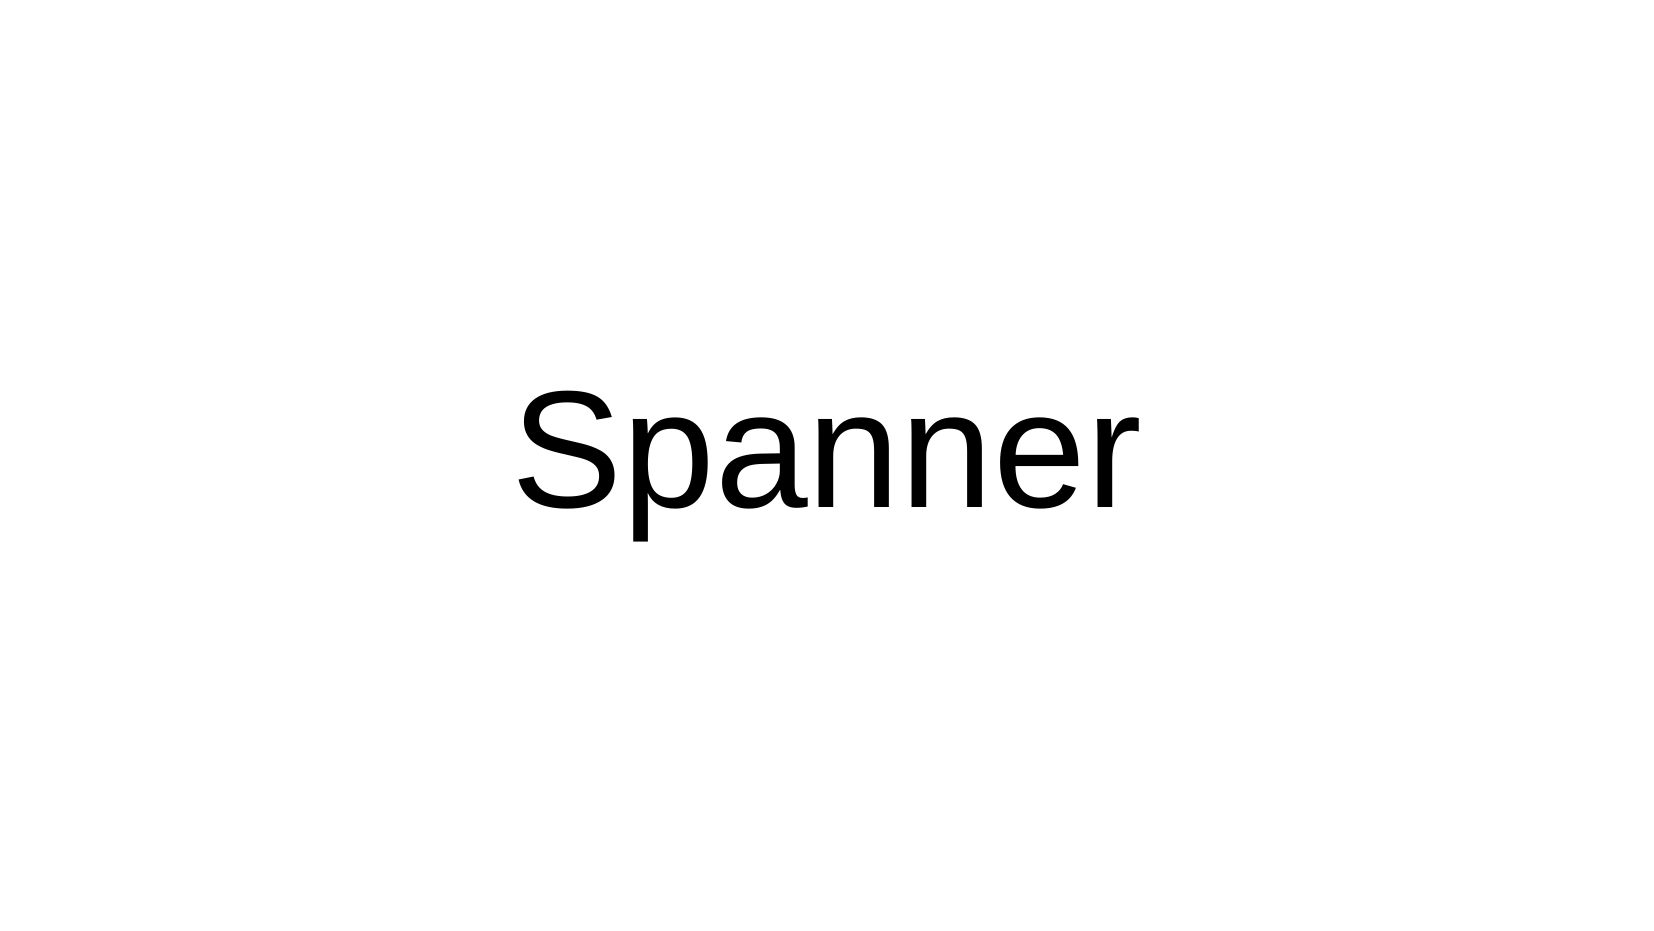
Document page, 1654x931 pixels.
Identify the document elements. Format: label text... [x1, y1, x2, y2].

subtitle Spanner [82, 217, 1571, 758]
